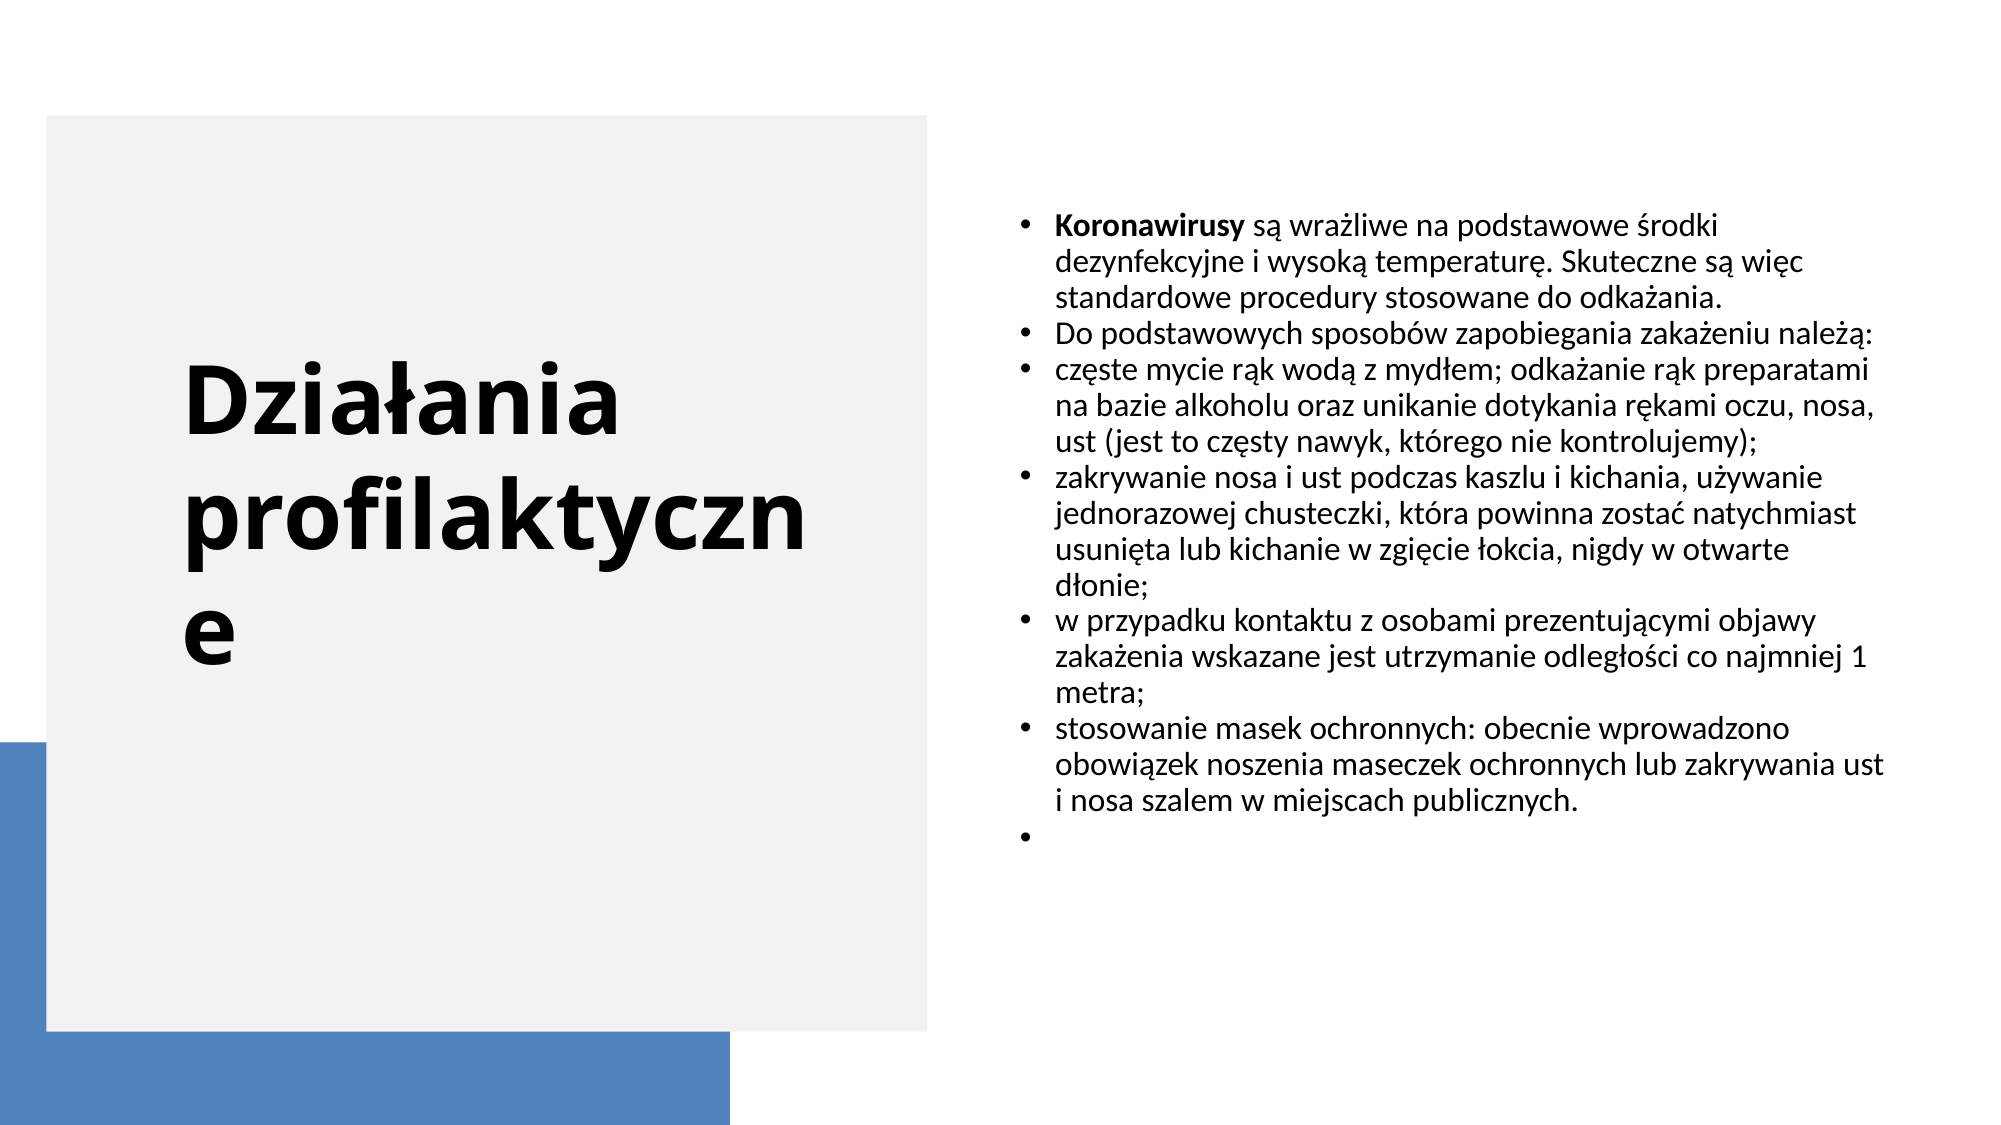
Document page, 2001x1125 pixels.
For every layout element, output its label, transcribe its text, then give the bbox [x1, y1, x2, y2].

text_box Koronawirusy są wrażliwe na podstawowe środki dezynfekcyjne i wysoką temperaturę. Skuteczne są więc standardowe procedury stosowane do odkażania. Do podstawowych sposobów zapobiegania zakażeniu należą: częste mycie rąk wodą z mydłem; odkażanie rąk preparatami na bazie alkoholu oraz unikanie dotykania rękami oczu, nosa, ust (jest to częsty nawyk, którego nie kontrolujemy); zakrywanie nosa i ust podczas kaszlu i kichania, używanie jednorazowej chusteczki, która powinna zostać natychmiast usunięta lub kichanie w zgięcie łokcia, nigdy w otwarte dłonie; w przypadku kontaktu z osobami prezentującymi objawy zakażenia wskazane jest utrzymanie odległości co najmniej 1 metra; stosowanie masek ochronnych: obecnie wprowadzono obowiązek noszenia maseczek ochronnych lub zakrywania ust i nosa szalem w miejscach publicznych. [1005, 37, 1903, 1067]
text_box [0, 0, 2000, 1125]
text_box Działania profilaktyczne [166, 220, 855, 905]
